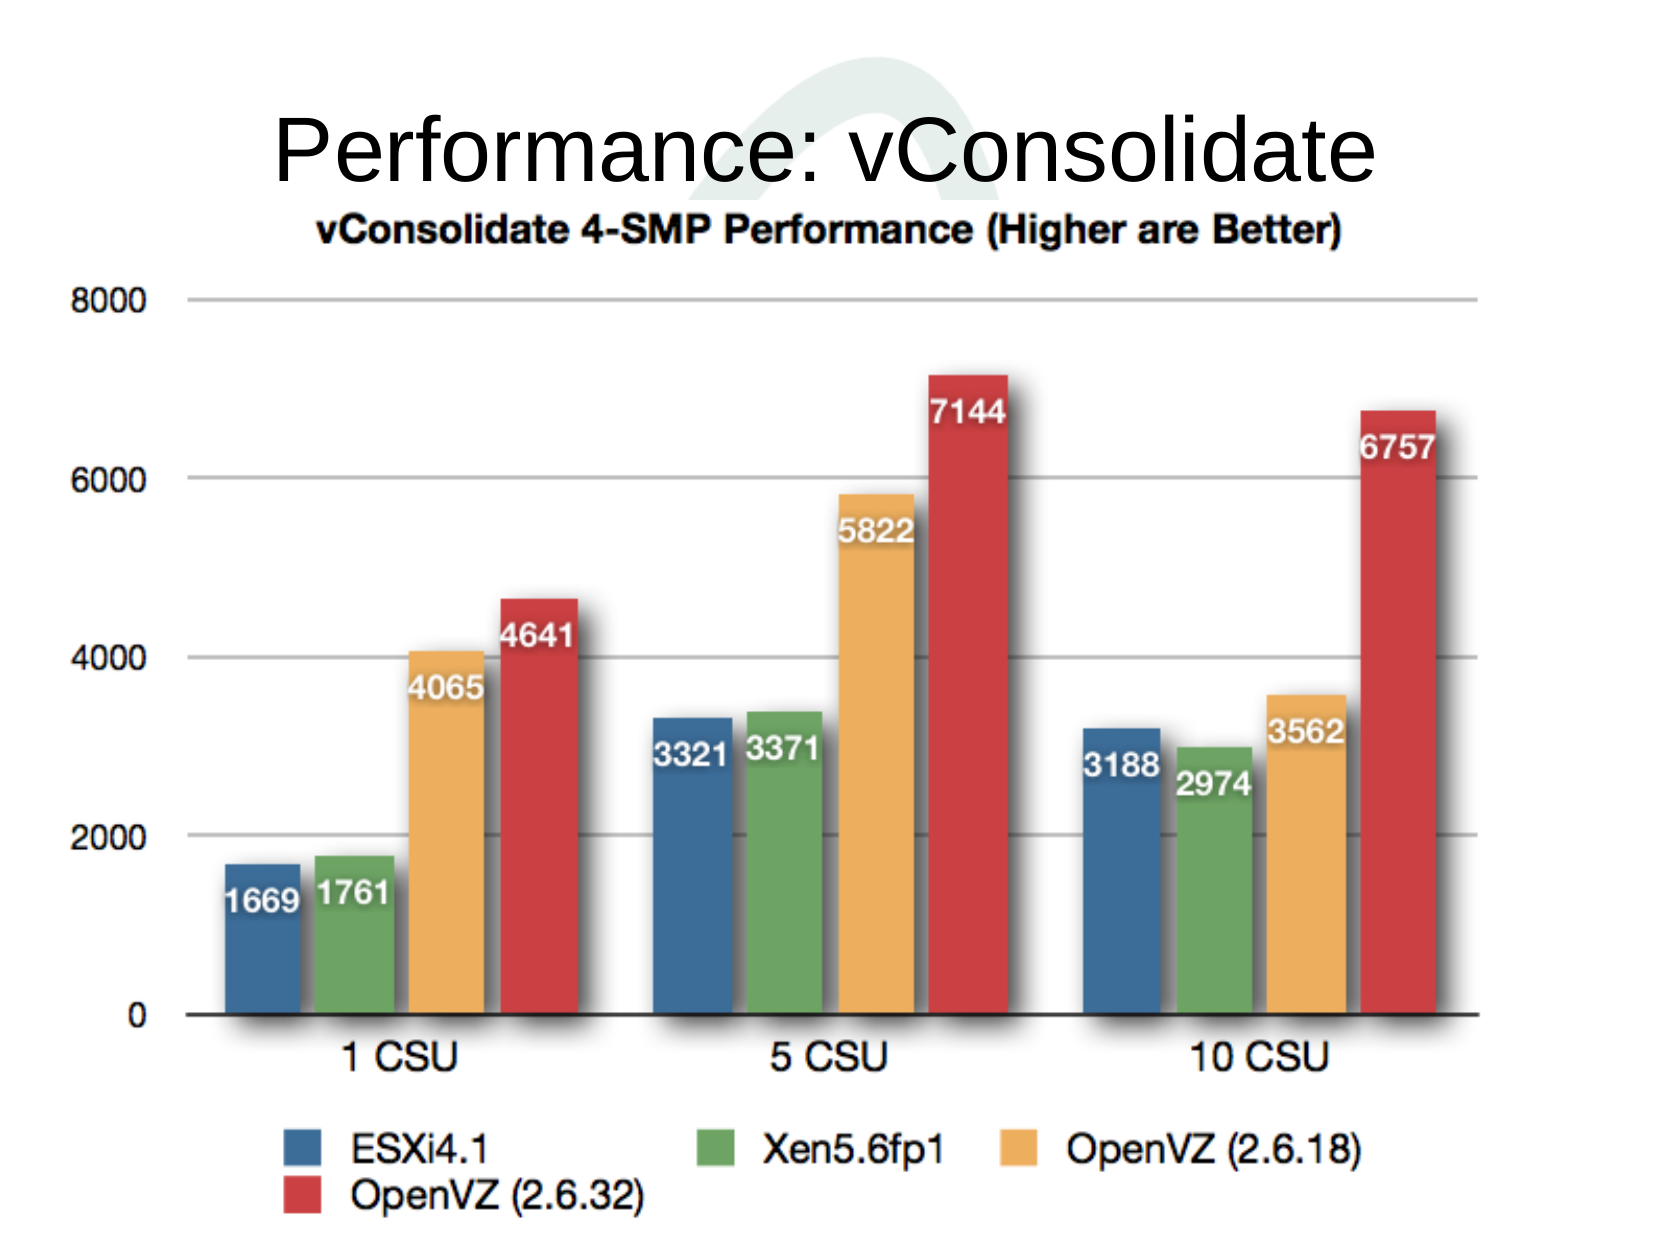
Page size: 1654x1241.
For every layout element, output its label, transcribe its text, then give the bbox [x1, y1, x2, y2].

title Performance: vConsolidate [82, 49, 1571, 257]
picture [0, 0, 1654, 1241]
